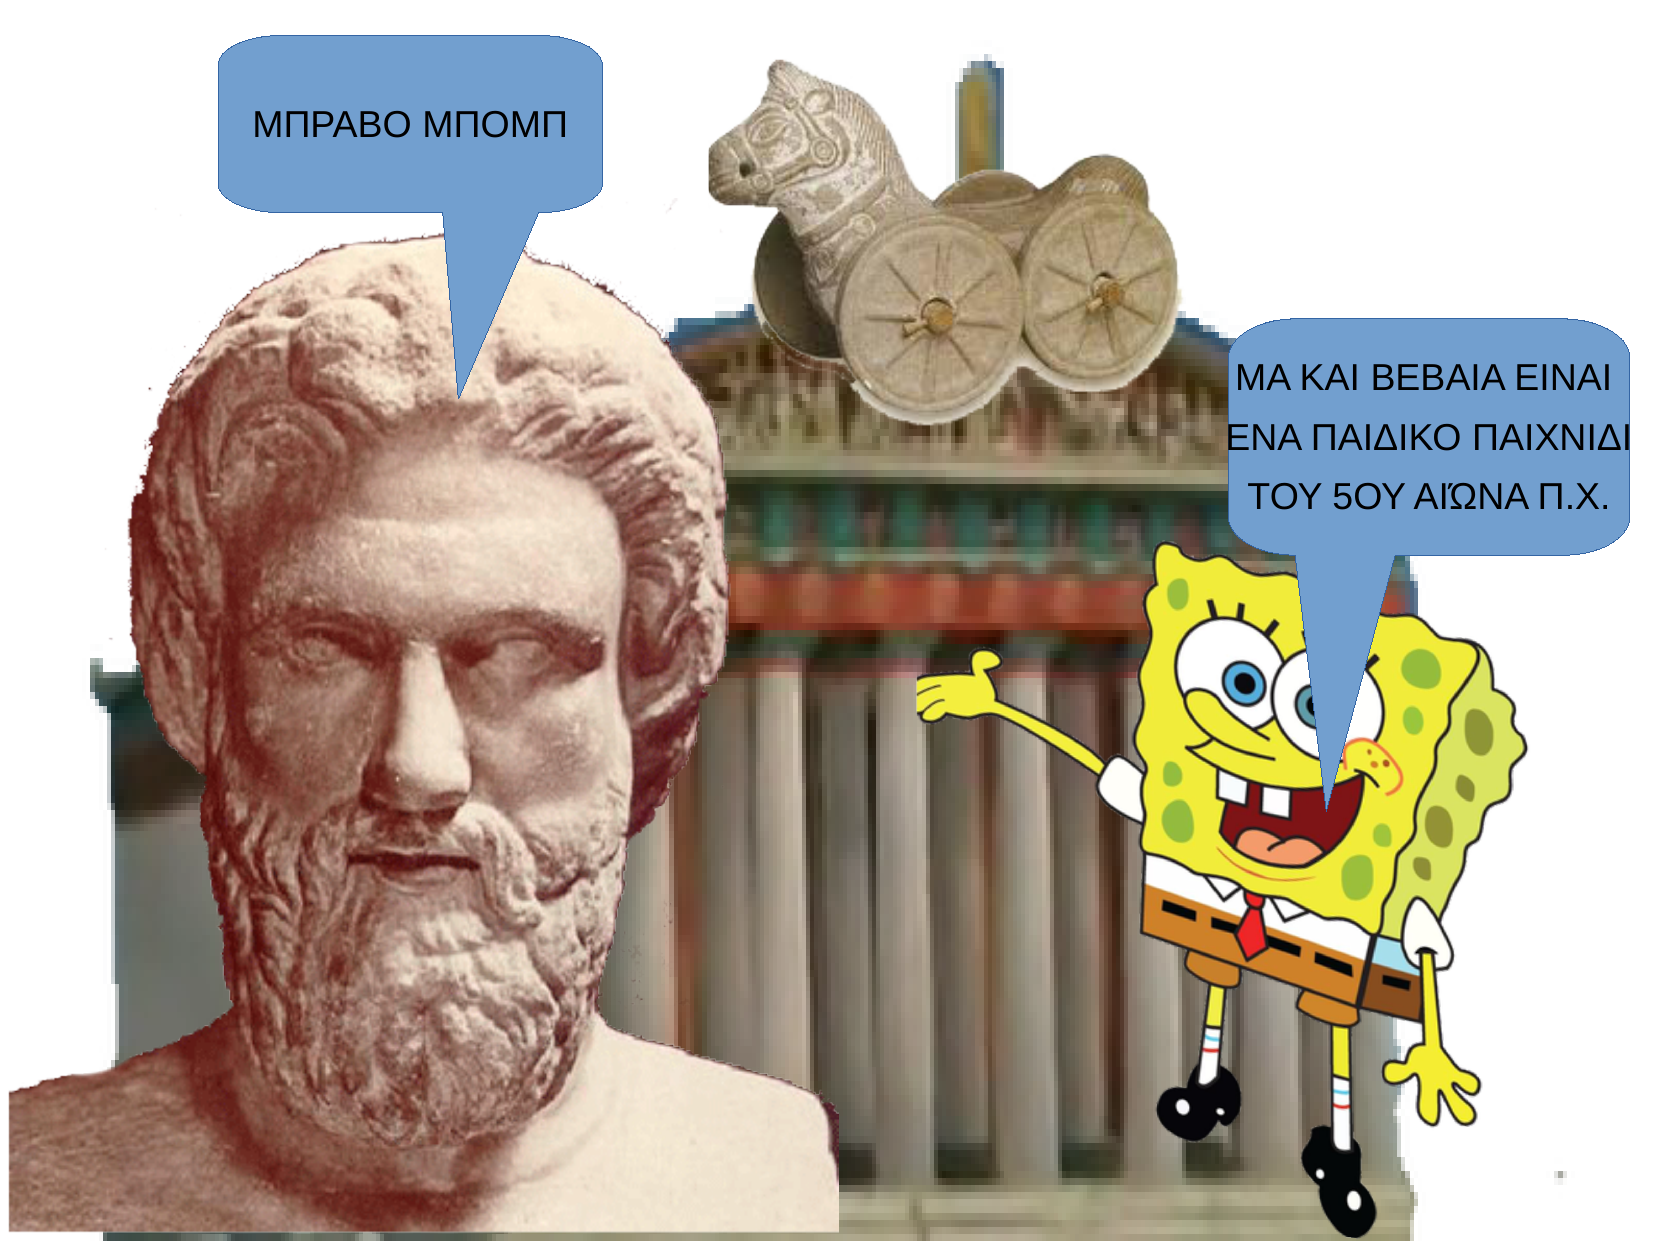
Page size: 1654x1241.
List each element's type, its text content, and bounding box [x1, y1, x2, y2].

text_box ΜΠΡΑΒΟ ΜΠΟΜΠ [218, 35, 603, 399]
picture [0, 0, 1654, 1241]
text_box MA ΚΑΙ ΒΕΒΑΙΑ ΕΙΝΑΙ ΕΝΑ ΠΑΙΔΙΚΟ ΠΑΙΧΝΙΔΙ ΤΟΥ 5ΟΥ ΑΙΏΝΑ Π.Χ. [1228, 318, 1630, 812]
